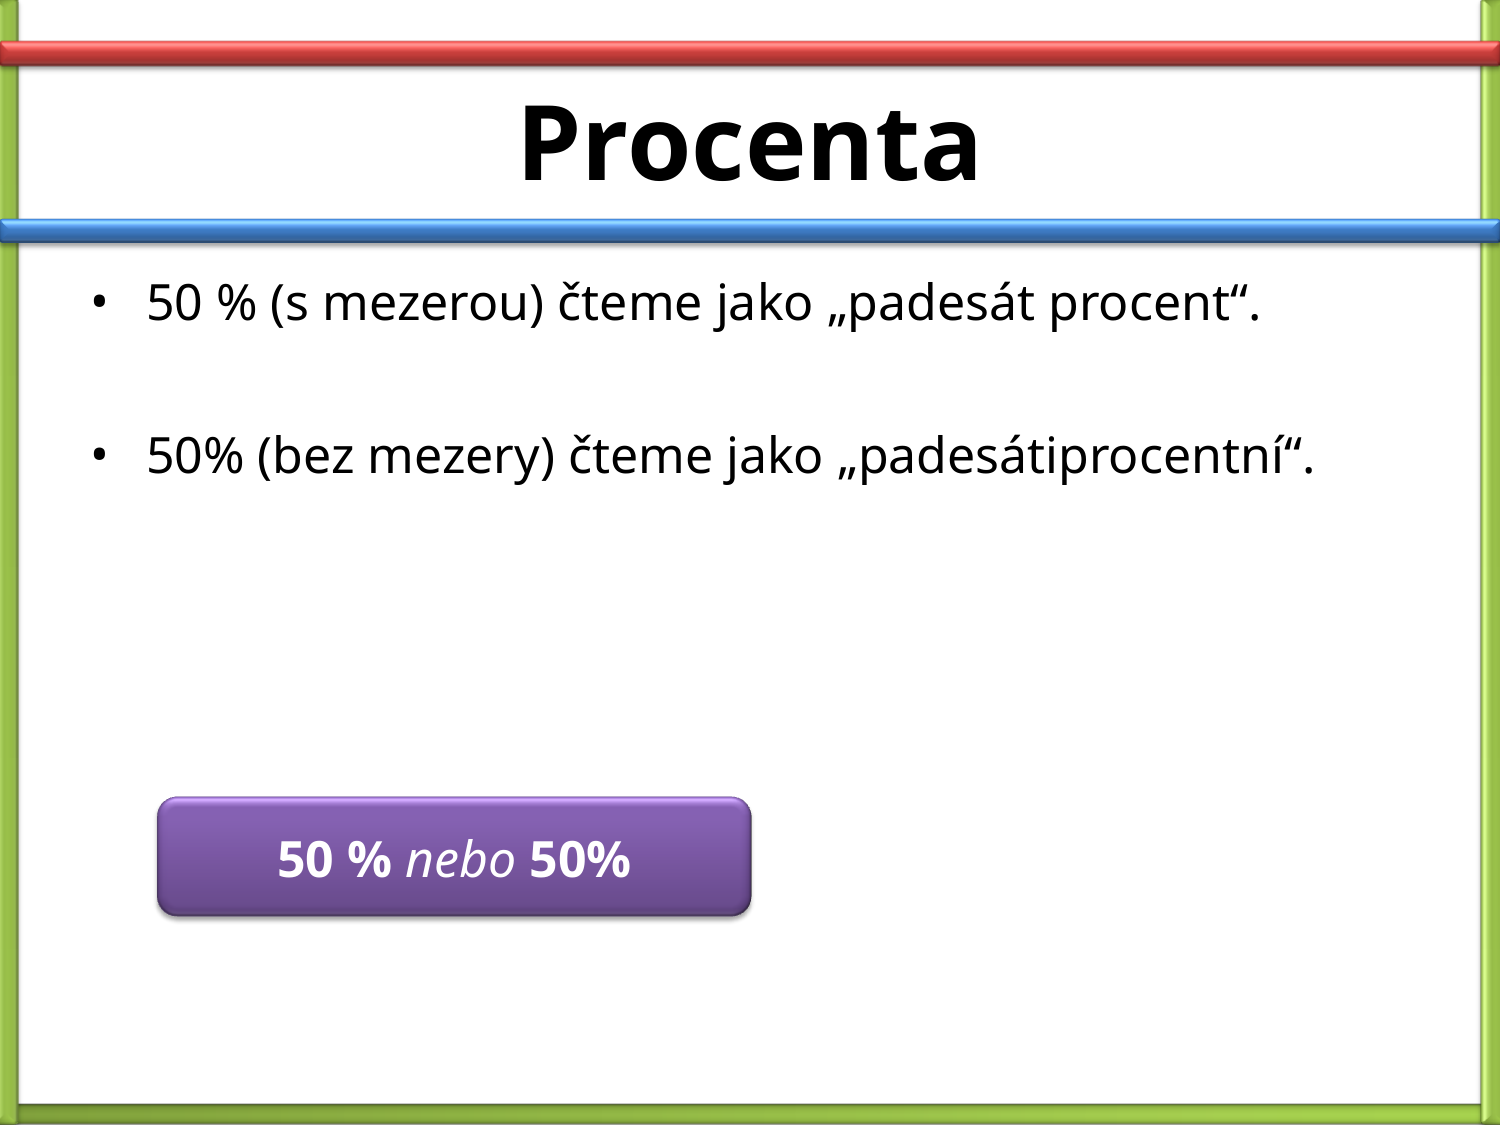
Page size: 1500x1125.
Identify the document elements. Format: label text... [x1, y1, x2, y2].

text_box 50 % nebo 50% [165, 804, 745, 912]
picture [148, 792, 760, 929]
picture [0, 0, 1500, 1125]
list 50 % (s mezerou) čteme jako „padesát procent“. 50% (bez mezery) čteme jako „padesátiprocentní“. [74, 262, 1424, 1125]
title Procenta [75, 45, 1426, 233]
